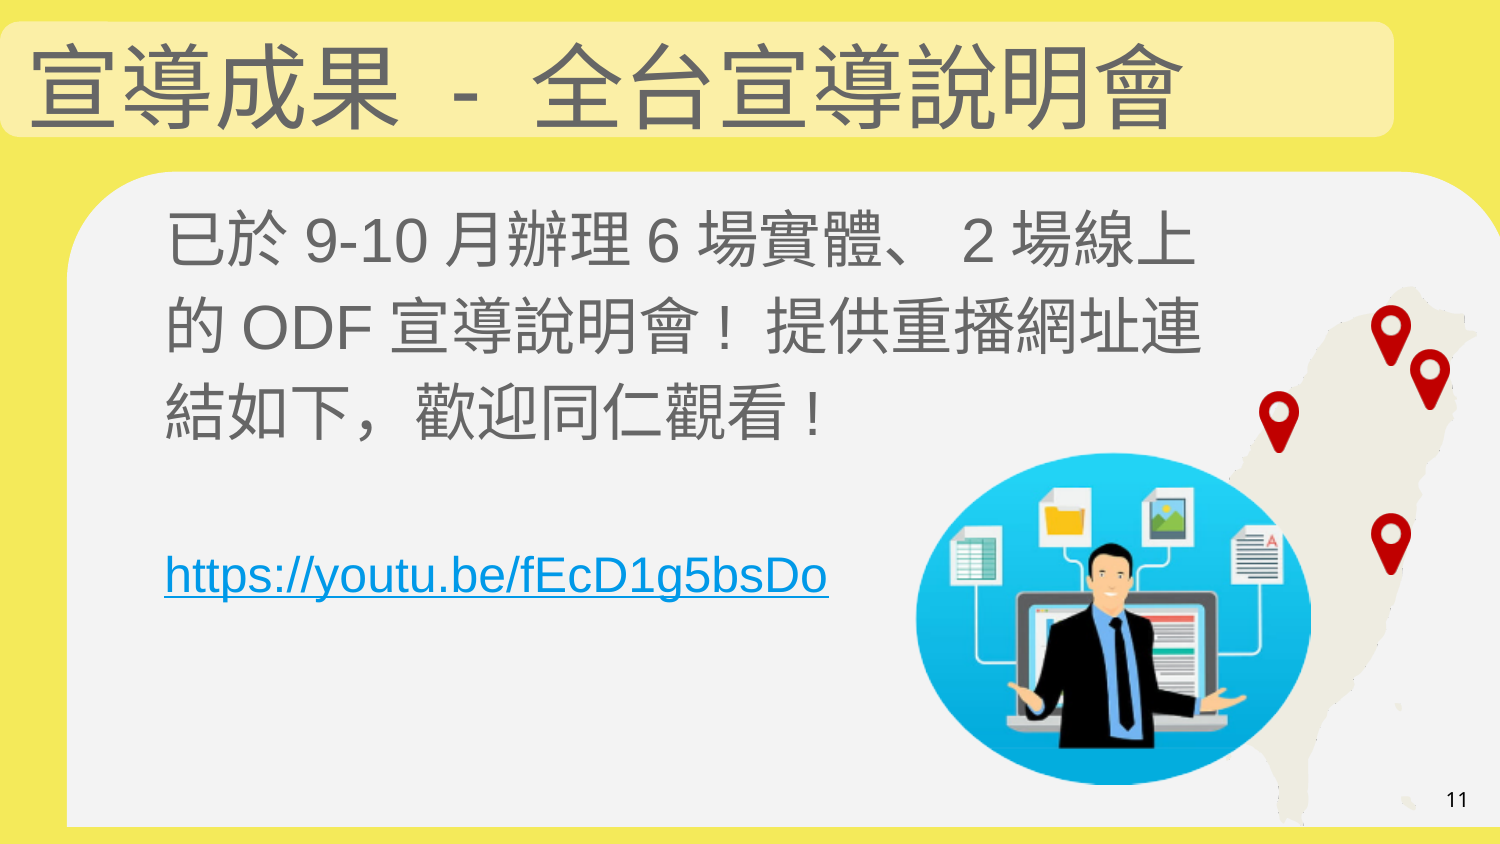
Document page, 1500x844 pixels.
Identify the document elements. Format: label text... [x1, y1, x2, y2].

text_box [153, 171, 1500, 827]
text_box [66, 175, 1394, 827]
text_box 宣導成果 - 全台宣導說明會 [11, 13, 1411, 157]
text_box 已於9-10月辦理6場實體、2場線上的ODF宣導說明會! 提供重播網址連結如下，歡迎同仁觀看! https://youtu.be/fEcD1g5bsDo [149, 174, 1245, 618]
slide_number <編號> [1394, 769, 1484, 834]
picture [915, 286, 1477, 826]
text_box [0, 23, 11, 136]
